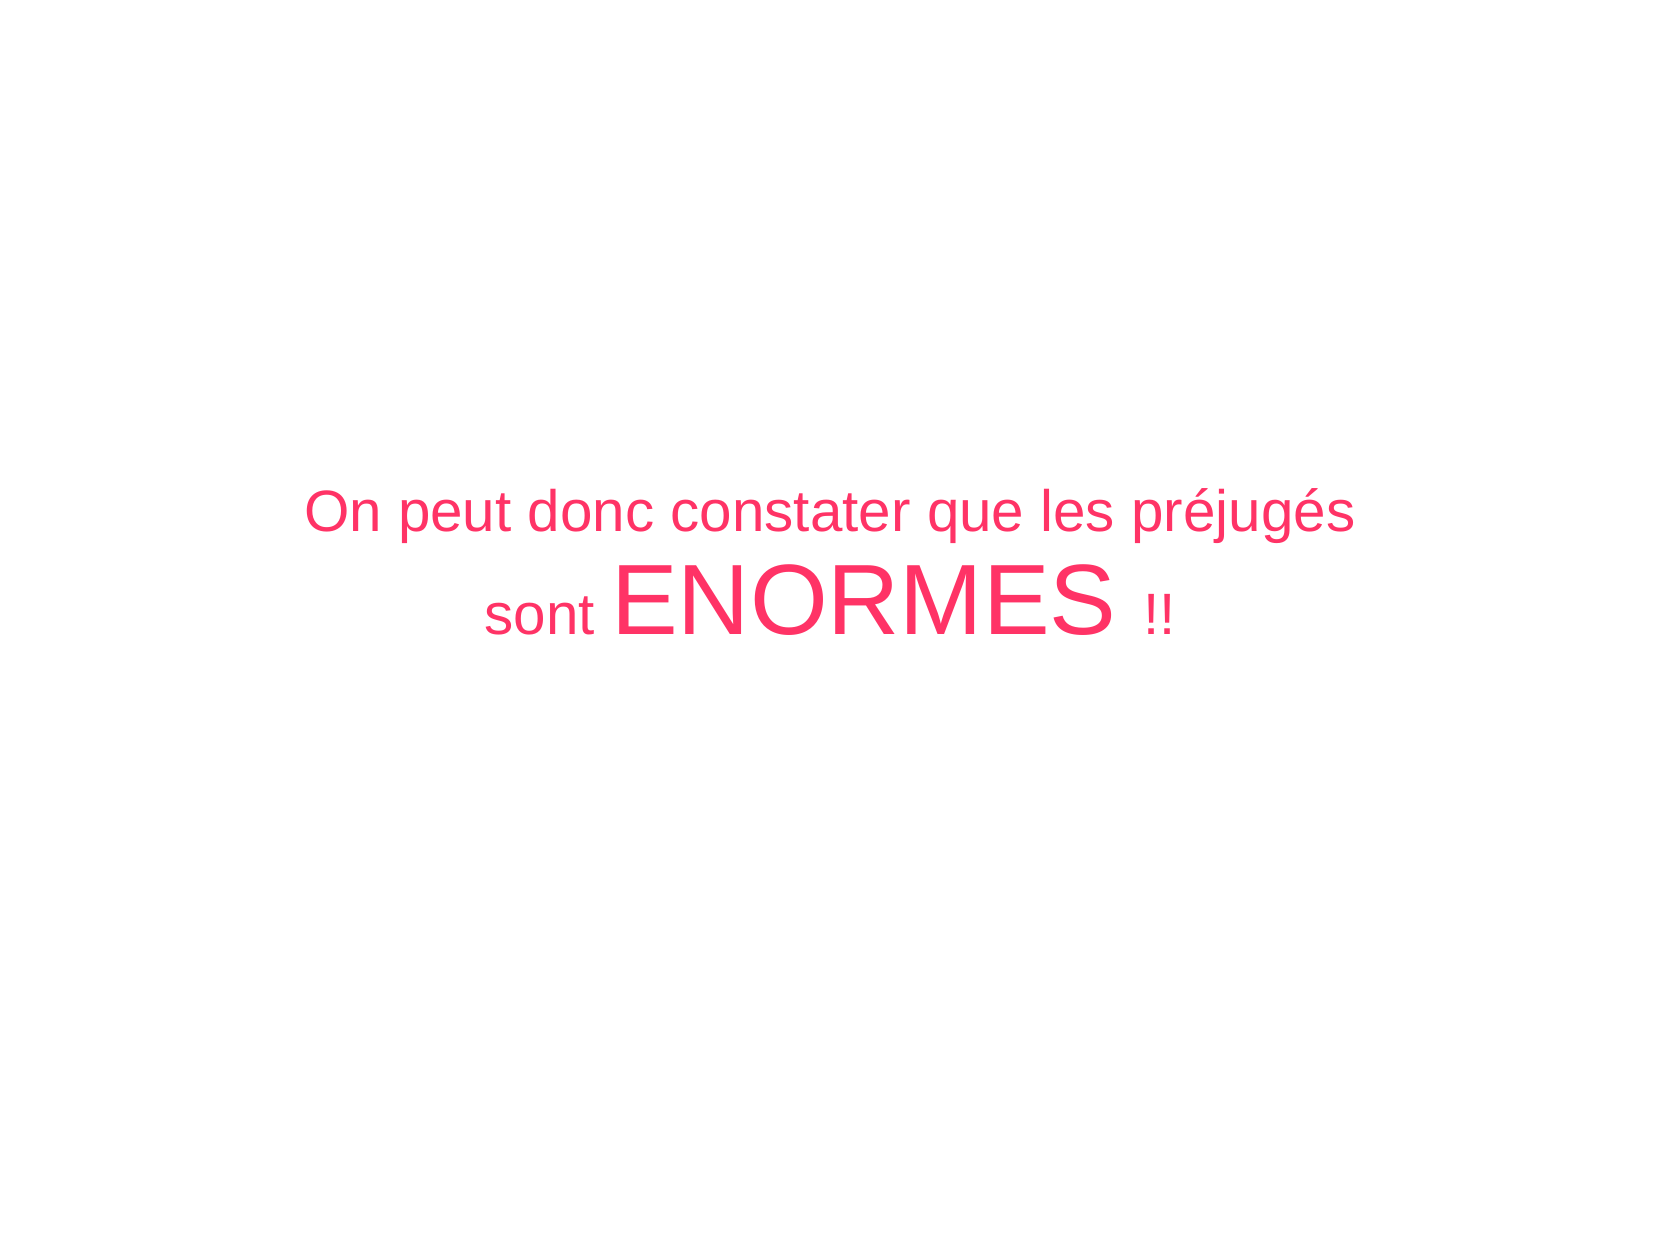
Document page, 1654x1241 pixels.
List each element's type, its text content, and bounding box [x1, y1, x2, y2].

title On peut donc constater que les préjugés sont ENORMES !! [94, 437, 1583, 656]
